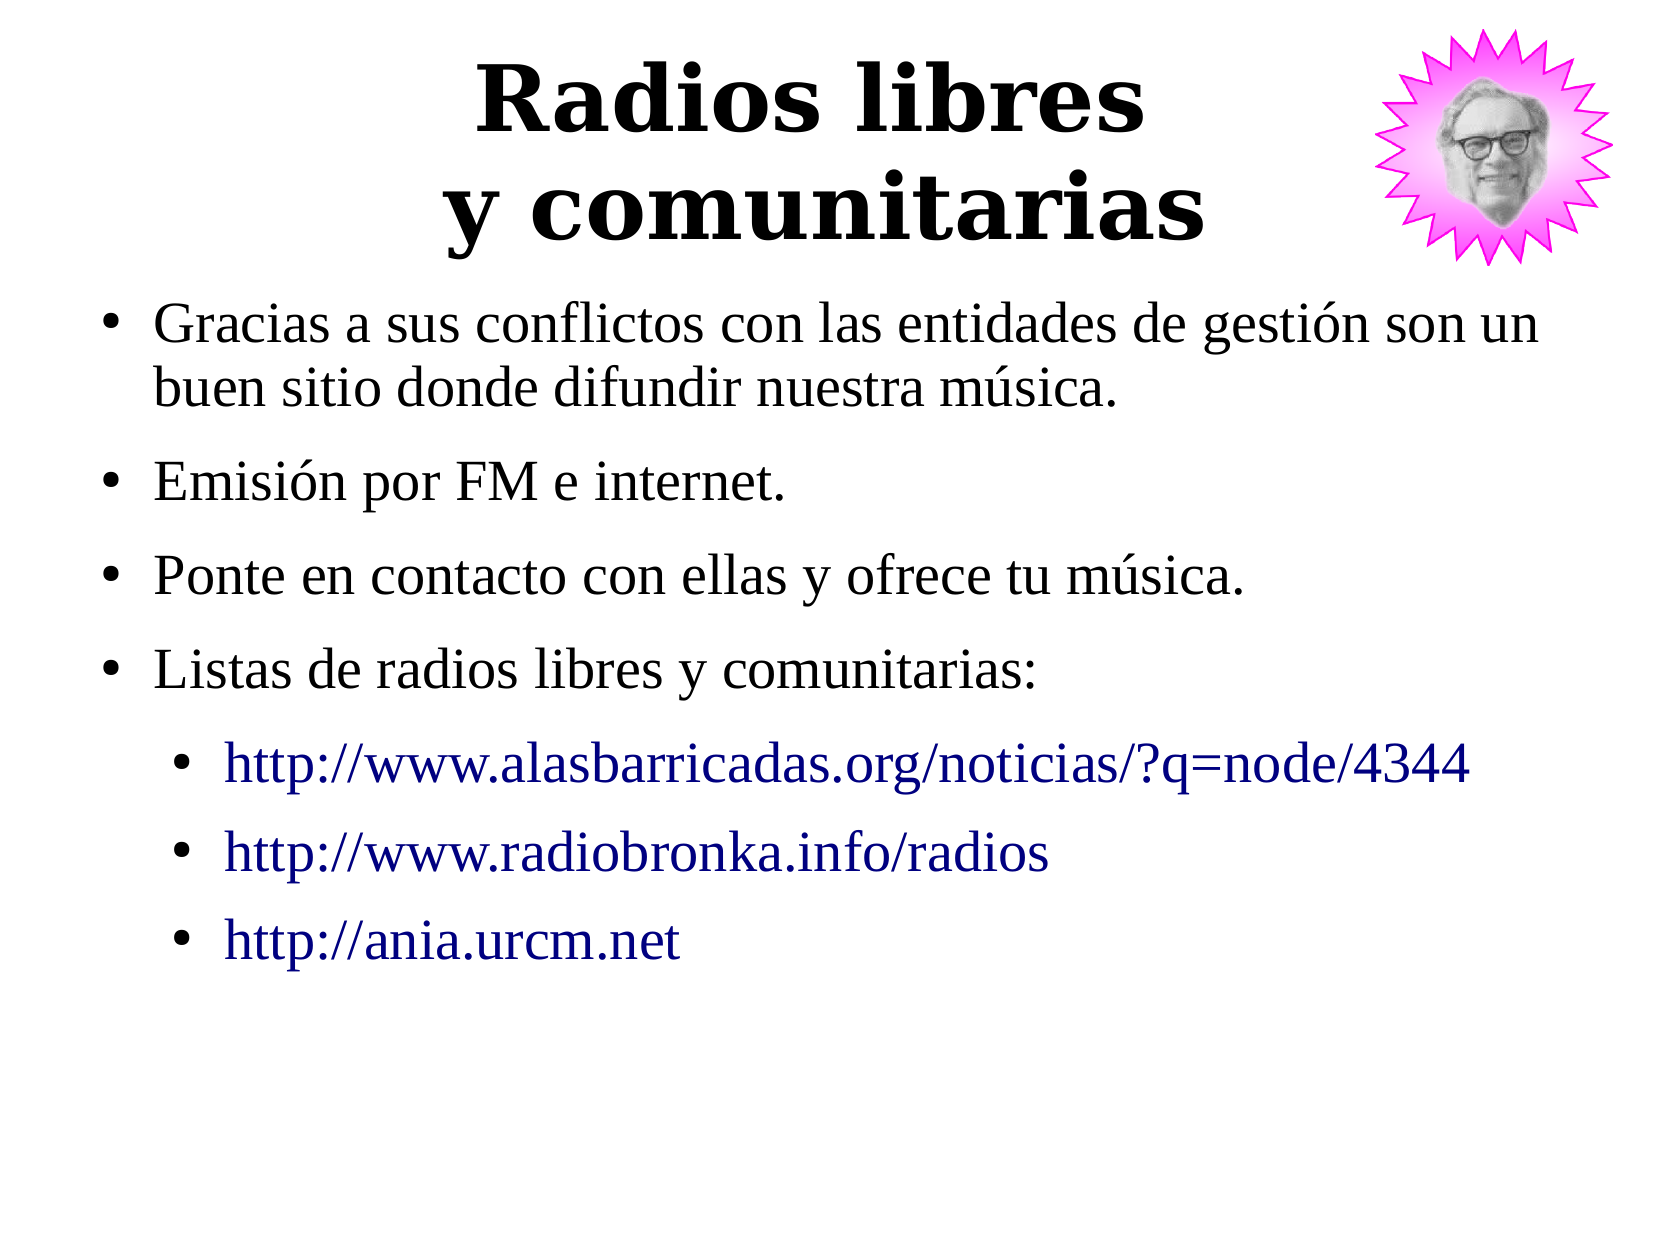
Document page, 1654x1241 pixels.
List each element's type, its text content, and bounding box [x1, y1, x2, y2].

list Gracias a sus conflictos con las entidades de gestión son un buen sitio donde difundir nuestra música. Emisión por FM e internet. Ponte en contacto con ellas y ofrece tu música. Listas de radios libres y comunitarias: http://www.alasbarricadas.org/noticias/?q=node/4344 http://www.radiobronka.info/radios http://ania.urcm.net [82, 290, 1571, 1109]
title Radios libres y comunitarias [82, 44, 1375, 262]
picture [1375, 29, 1613, 266]
